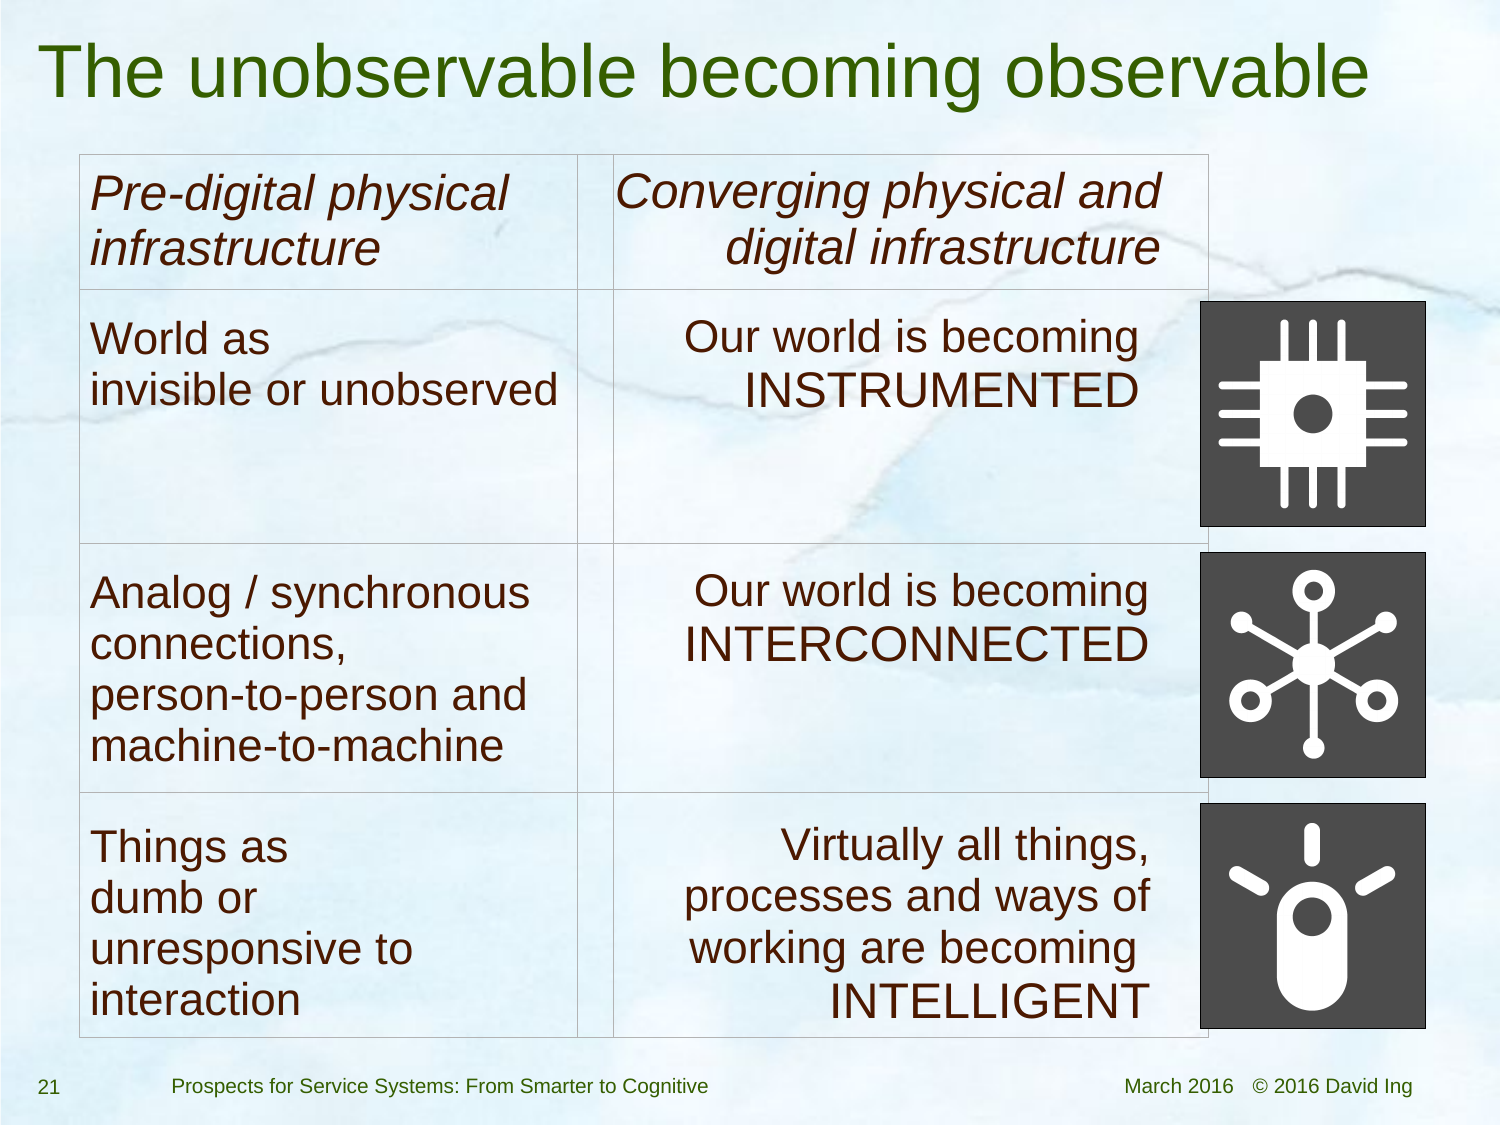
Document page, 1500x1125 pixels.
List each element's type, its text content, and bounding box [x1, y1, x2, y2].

text_box Converging physical and digital infrastructure [600, 155, 1201, 284]
table_cell [80, 290, 577, 305]
text_box Our world is becoming INTERCONNECTED [669, 557, 1195, 783]
text_box Analog / synchronous connections, person-to-person and machine-to-machine [75, 559, 601, 785]
text_box Our world is becoming INSTRUMENTED [669, 303, 1195, 529]
table_header [614, 155, 1208, 289]
text_box [1200, 803, 1426, 1029]
table_cell [80, 531, 577, 543]
table_cell [80, 785, 577, 792]
table_header [80, 285, 577, 289]
text_box [1200, 552, 1426, 778]
table_cell [614, 290, 1208, 543]
table_cell [80, 544, 577, 559]
table_header [578, 284, 613, 289]
text_box Things as dumb or unresponsive to interaction [75, 813, 601, 1039]
title The unobservable becoming observable [37, 37, 1463, 152]
table_cell [614, 793, 1208, 1037]
table_cell [578, 793, 613, 1037]
text_box [1200, 301, 1426, 527]
table_cell [614, 544, 1208, 792]
table_cell [578, 290, 613, 543]
picture [0, 0, 1500, 1125]
table_cell [80, 793, 577, 813]
text_box World as invisible or unobserved [75, 305, 601, 531]
text_box Pre-digital physical infrastructure [75, 157, 601, 285]
text_box Virtually all things, processes and ways of working are becoming INTELLIGENT [669, 811, 1195, 1037]
table_cell [578, 544, 613, 792]
